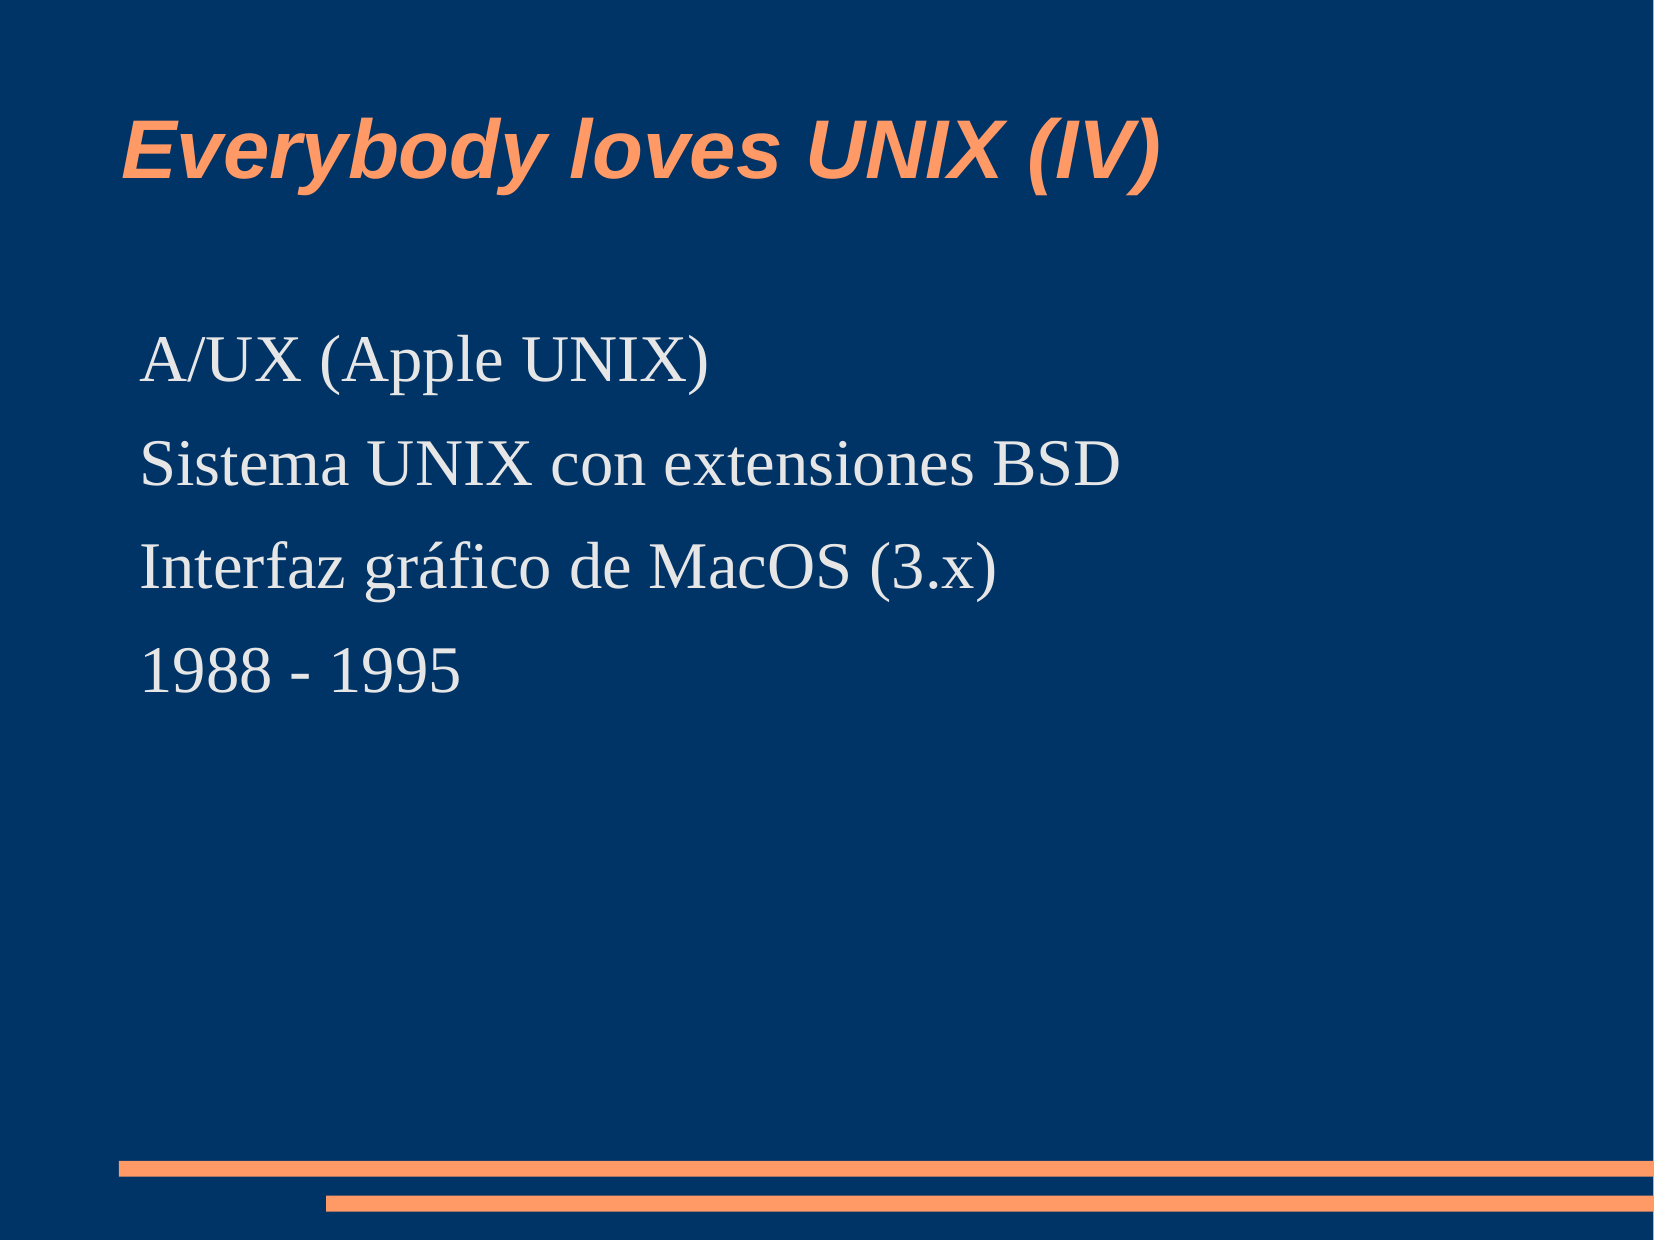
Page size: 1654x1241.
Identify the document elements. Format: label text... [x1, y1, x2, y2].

list A/UX (Apple UNIX) Sistema UNIX con extensiones BSD Interfaz gráfico de MacOS (3.x) 1988 - 1995 [121, 322, 1561, 1118]
title Everybody loves UNIX (IV) [121, 53, 1534, 246]
